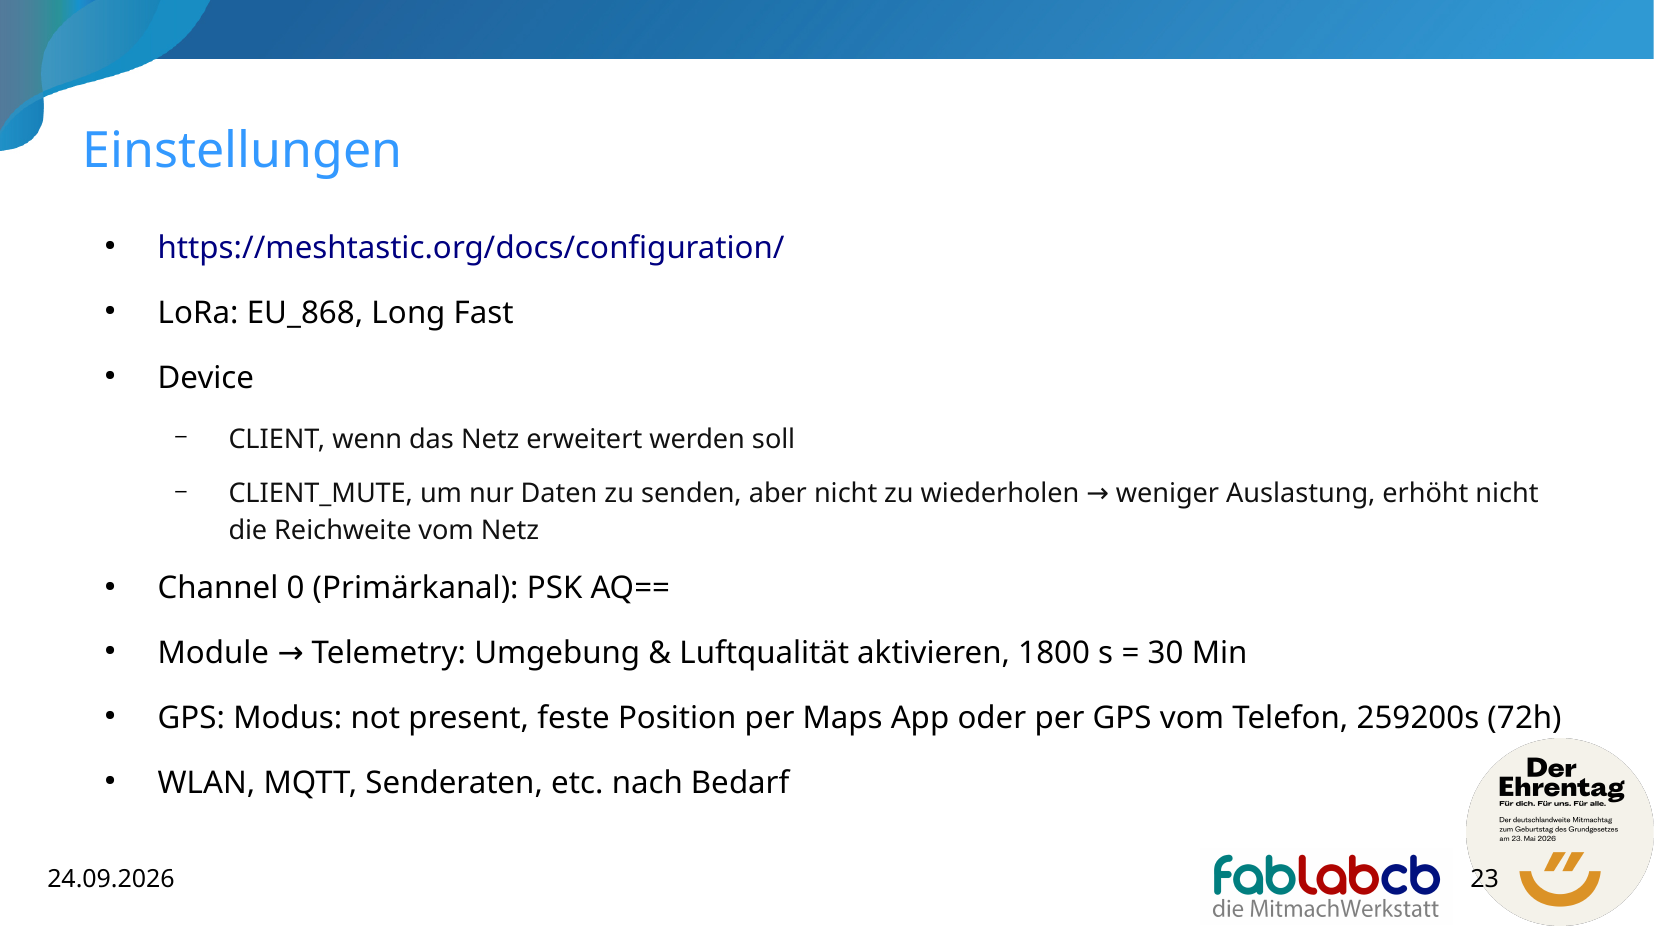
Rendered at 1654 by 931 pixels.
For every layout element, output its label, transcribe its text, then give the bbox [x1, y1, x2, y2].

picture [0, 0, 1654, 931]
list https://meshtastic.org/docs/configuration/ LoRa: EU_868, Long Fast Device CLIENT, wenn das Netz erweitert werden soll CLIENT_MUTE, um nur Daten zu senden, aber nicht zu wiederholen → weniger Auslastung, erhöht nicht die Reichweite vom Netz Channel 0 (Primärkanal): PSK AQ== Module → Telemetry: Umgebung & Luftqualität aktivieren, 1800 s = 30 Min GPS: Modus: not present, feste Position per Maps App oder per GPS vom Telefon, 259200s (72h) WLAN, MQTT, Senderaten, etc. nach Bedarf [86, 225, 1576, 887]
title Einstellungen [82, 99, 1571, 197]
